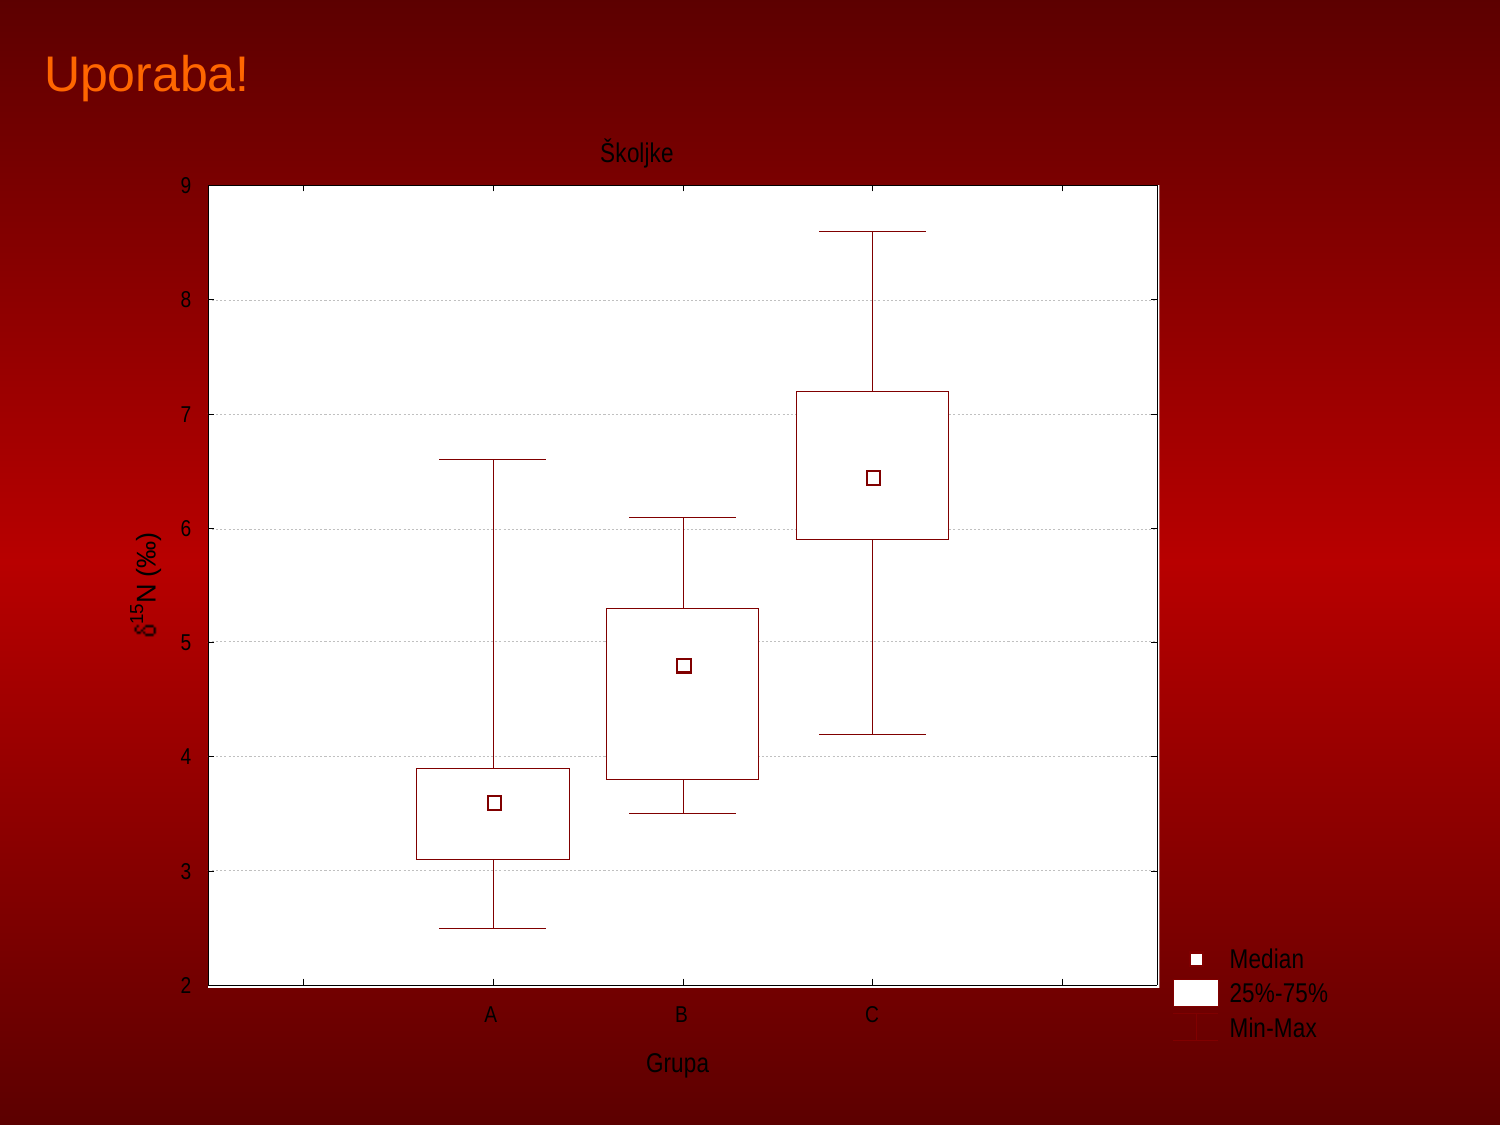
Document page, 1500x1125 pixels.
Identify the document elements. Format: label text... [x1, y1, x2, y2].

picture [111, 116, 1412, 1092]
title Uporaba! [29, 31, 1380, 112]
